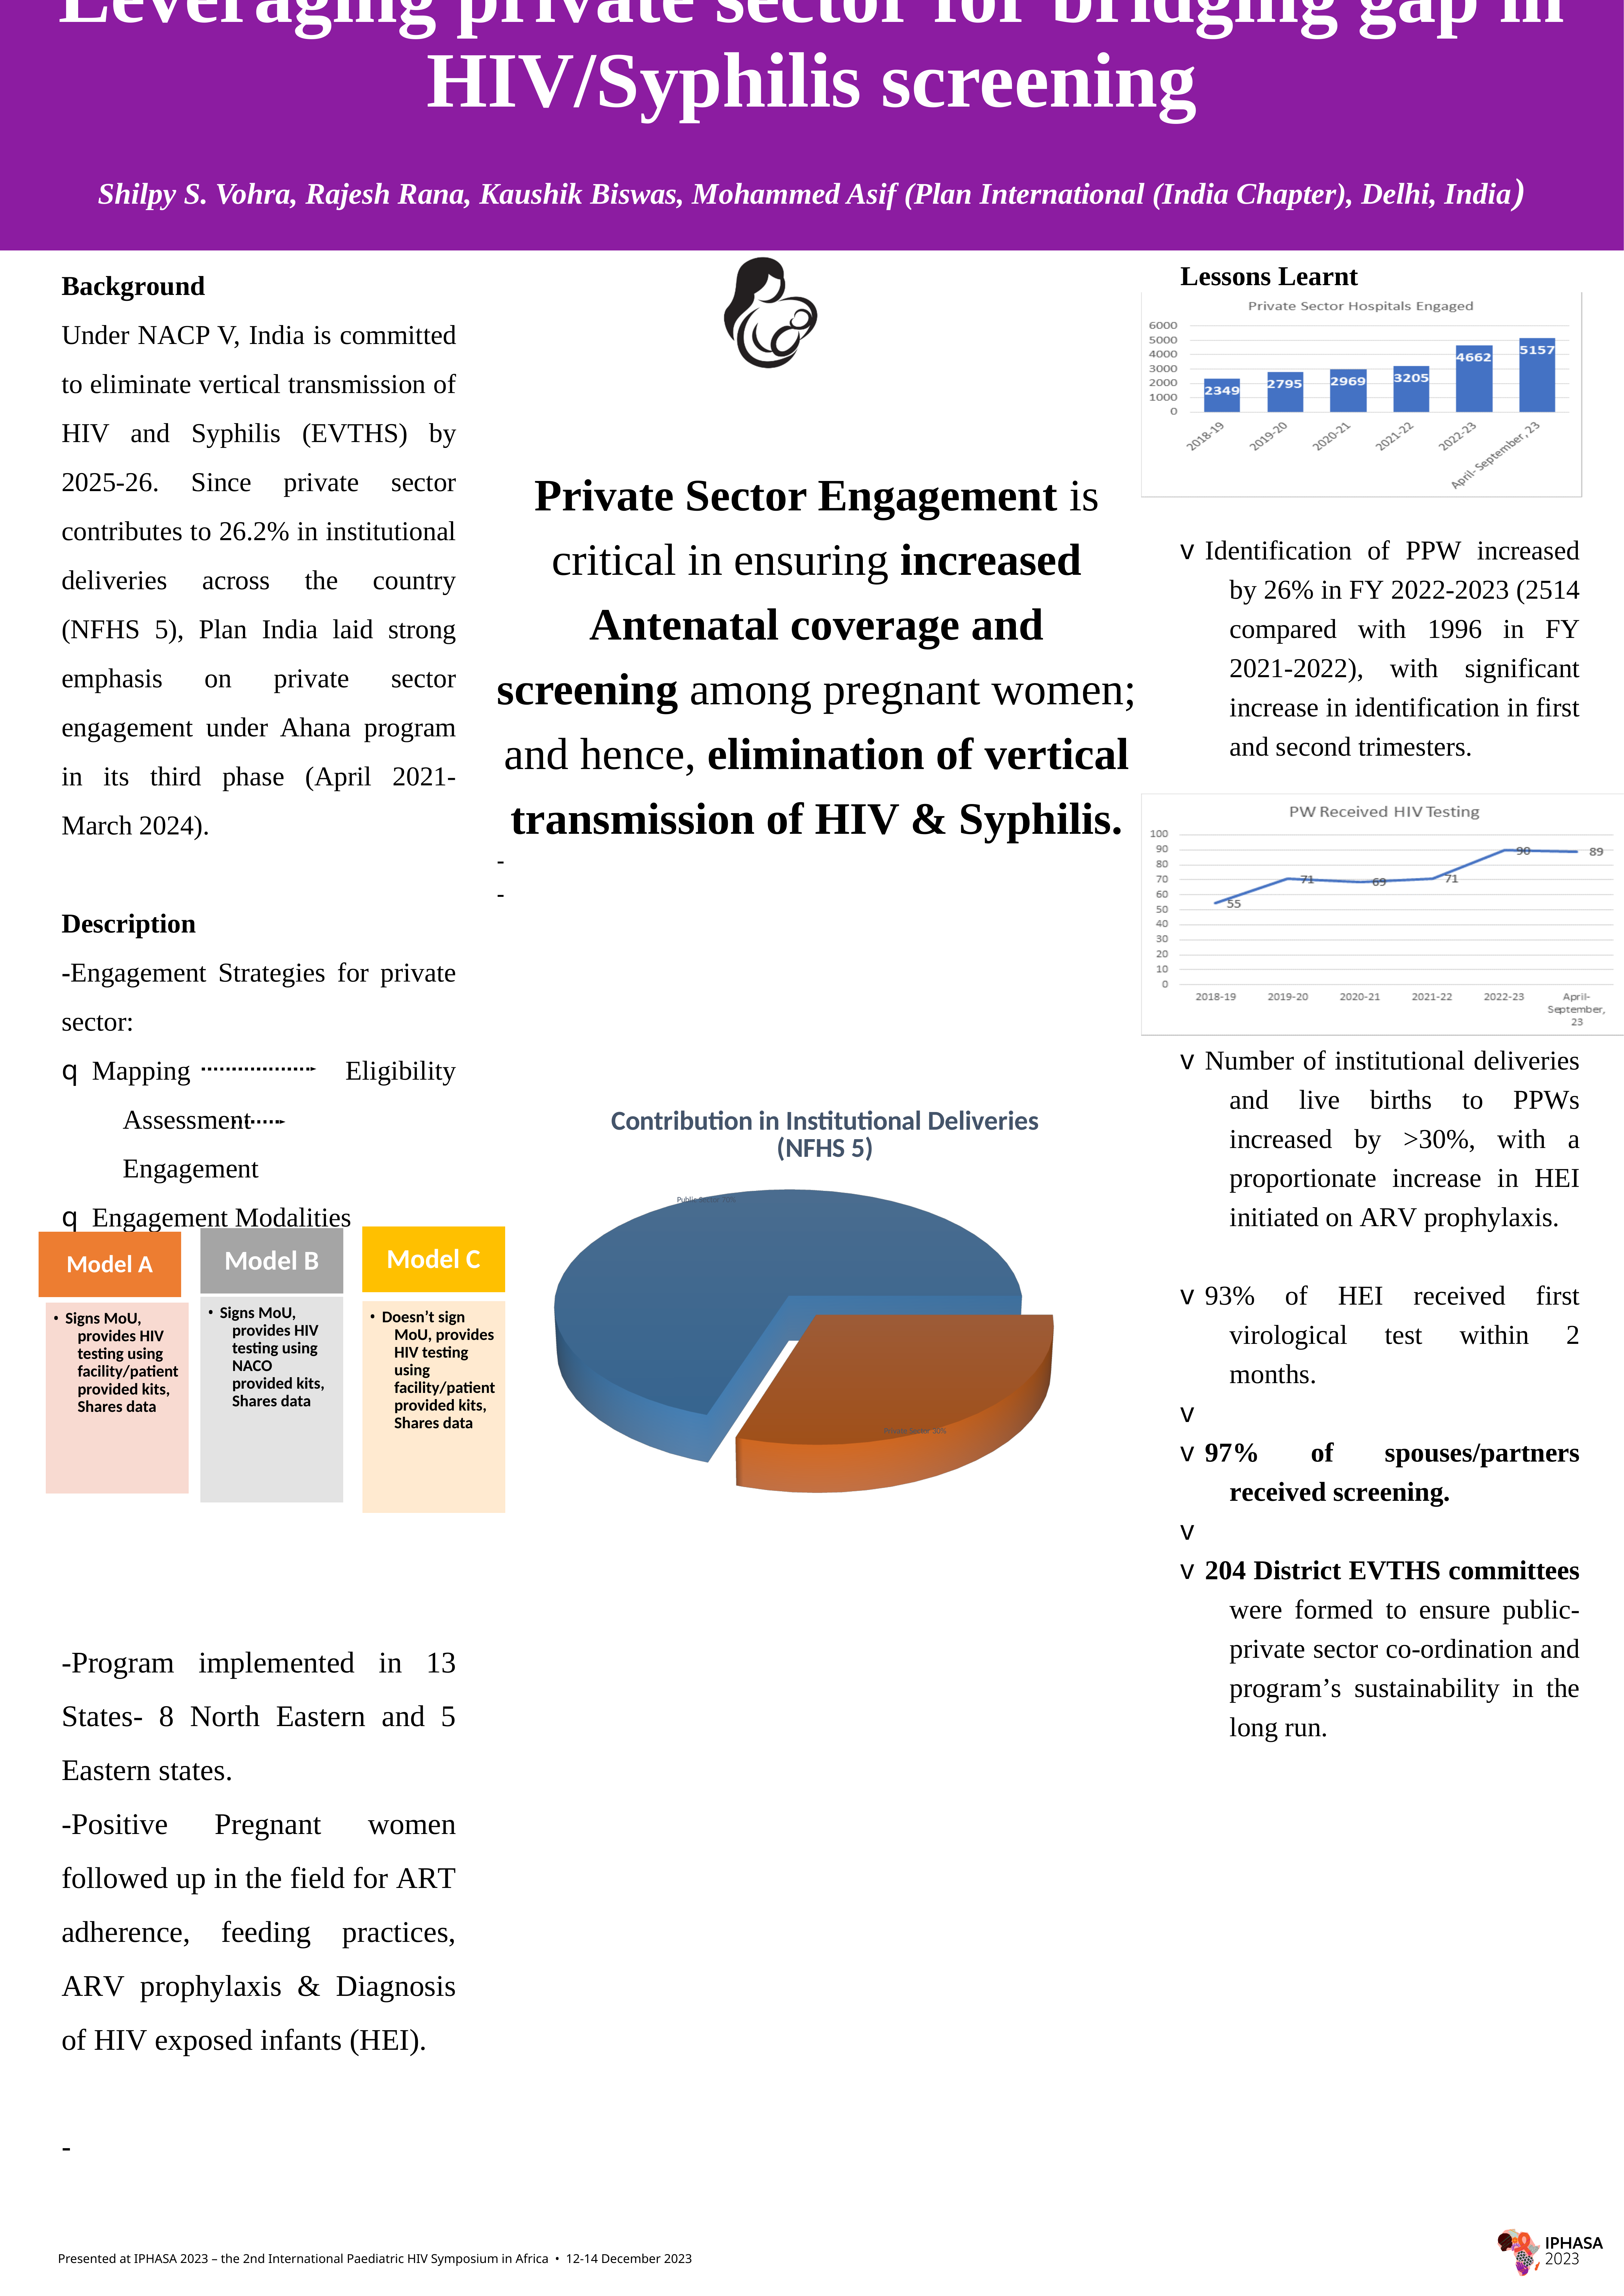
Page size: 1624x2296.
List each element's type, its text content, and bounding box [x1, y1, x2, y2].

text_box Lessons Learnt Identification of PPW increased by 26% in FY 2022-2023 (2514 compared with 1996 in FY 2021-2022), with significant increase in identification in first and second trimesters. Number of institutional deliveries and live births to PPWs increased by >30%, with a proportionate increase in HEI initiated on ARV prophylaxis. 93% of HEI received first virological test within 2 months. 97% of spouses/partners received screening. 204 District EVTHS committees were formed to ensure public-private sector co-ordination and program’s sustainability in the long run. [1180, 250, 1581, 292]
text_box Lessons Learnt Identification of PPW increased by 26% in FY 2022-2023 (2514 compared with 1996 in FY 2021-2022), with significant increase in identification in first and second trimesters. Number of institutional deliveries and live births to PPWs increased by >30%, with a proportionate increase in HEI initiated on ARV prophylaxis. 93% of HEI received first virological test within 2 months. 97% of spouses/partners received screening. 204 District EVTHS committees were formed to ensure public-private sector co-ordination and program’s sustainability in the long run. [1180, 499, 1581, 794]
text_box Signs MoU, provides HIV testing using facility/patient provided kits, Shares data [46, 1303, 188, 1493]
text_box Doesn’t sign MoU, provides HIV testing using facility/patient provided kits, Shares data [363, 1301, 505, 1513]
chart [505, 1093, 1100, 1509]
picture [716, 250, 827, 376]
text_box Model A [39, 1232, 181, 1297]
text_box Background Under NACP V, India is committed to eliminate vertical transmission of HIV and Syphilis (EVTHS) by 2025-26. Since private sector contributes to 26.2% in institutional deliveries across the country (NFHS 5), Plan India laid strong emphasis on private sector engagement under Ahana program in its third phase (April 2021- March 2024). Description -Engagement Strategies for private sector: Mapping Eligibility Assessment Engagement Engagement Modalities -Program implemented in 13 States- 8 North Eastern and 5 Eastern states. -Positive Pregnant women followed up in the field for ART adherence, feeding practices, ARV prophylaxis & Diagnosis of HIV exposed infants (HEI). [60, 251, 458, 2107]
text_box Private Sector Engagement is critical in ensuring increased Antenatal coverage and screening among pregnant women; and hence, elimination of vertical transmission of HIV & Syphilis. [496, 251, 1141, 2107]
text_box Model C [363, 1227, 505, 1292]
text_box Lessons Learnt Identification of PPW increased by 26% in FY 2022-2023 (2514 compared with 1996 in FY 2021-2022), with significant increase in identification in first and second trimesters. Number of institutional deliveries and live births to PPWs increased by >30%, with a proportionate increase in HEI initiated on ARV prophylaxis. 93% of HEI received first virological test within 2 months. 97% of spouses/partners received screening. 204 District EVTHS committees were formed to ensure public-private sector co-ordination and program’s sustainability in the long run. [1180, 1037, 1581, 2156]
text_box Signs MoU, provides HIV testing using NACO provided kits, Shares data [200, 1297, 343, 1502]
text_box Model B [200, 1228, 343, 1294]
picture [1141, 794, 1624, 1037]
picture [1141, 292, 1583, 499]
title Leveraging private sector for bridging gap in HIV/Syphilis screening Shilpy S. Vohra, Rajesh Rana, Kaushik Biswas, Mohammed Asif (Plan International (India Chapter), Delhi, India) [0, 0, 1624, 246]
